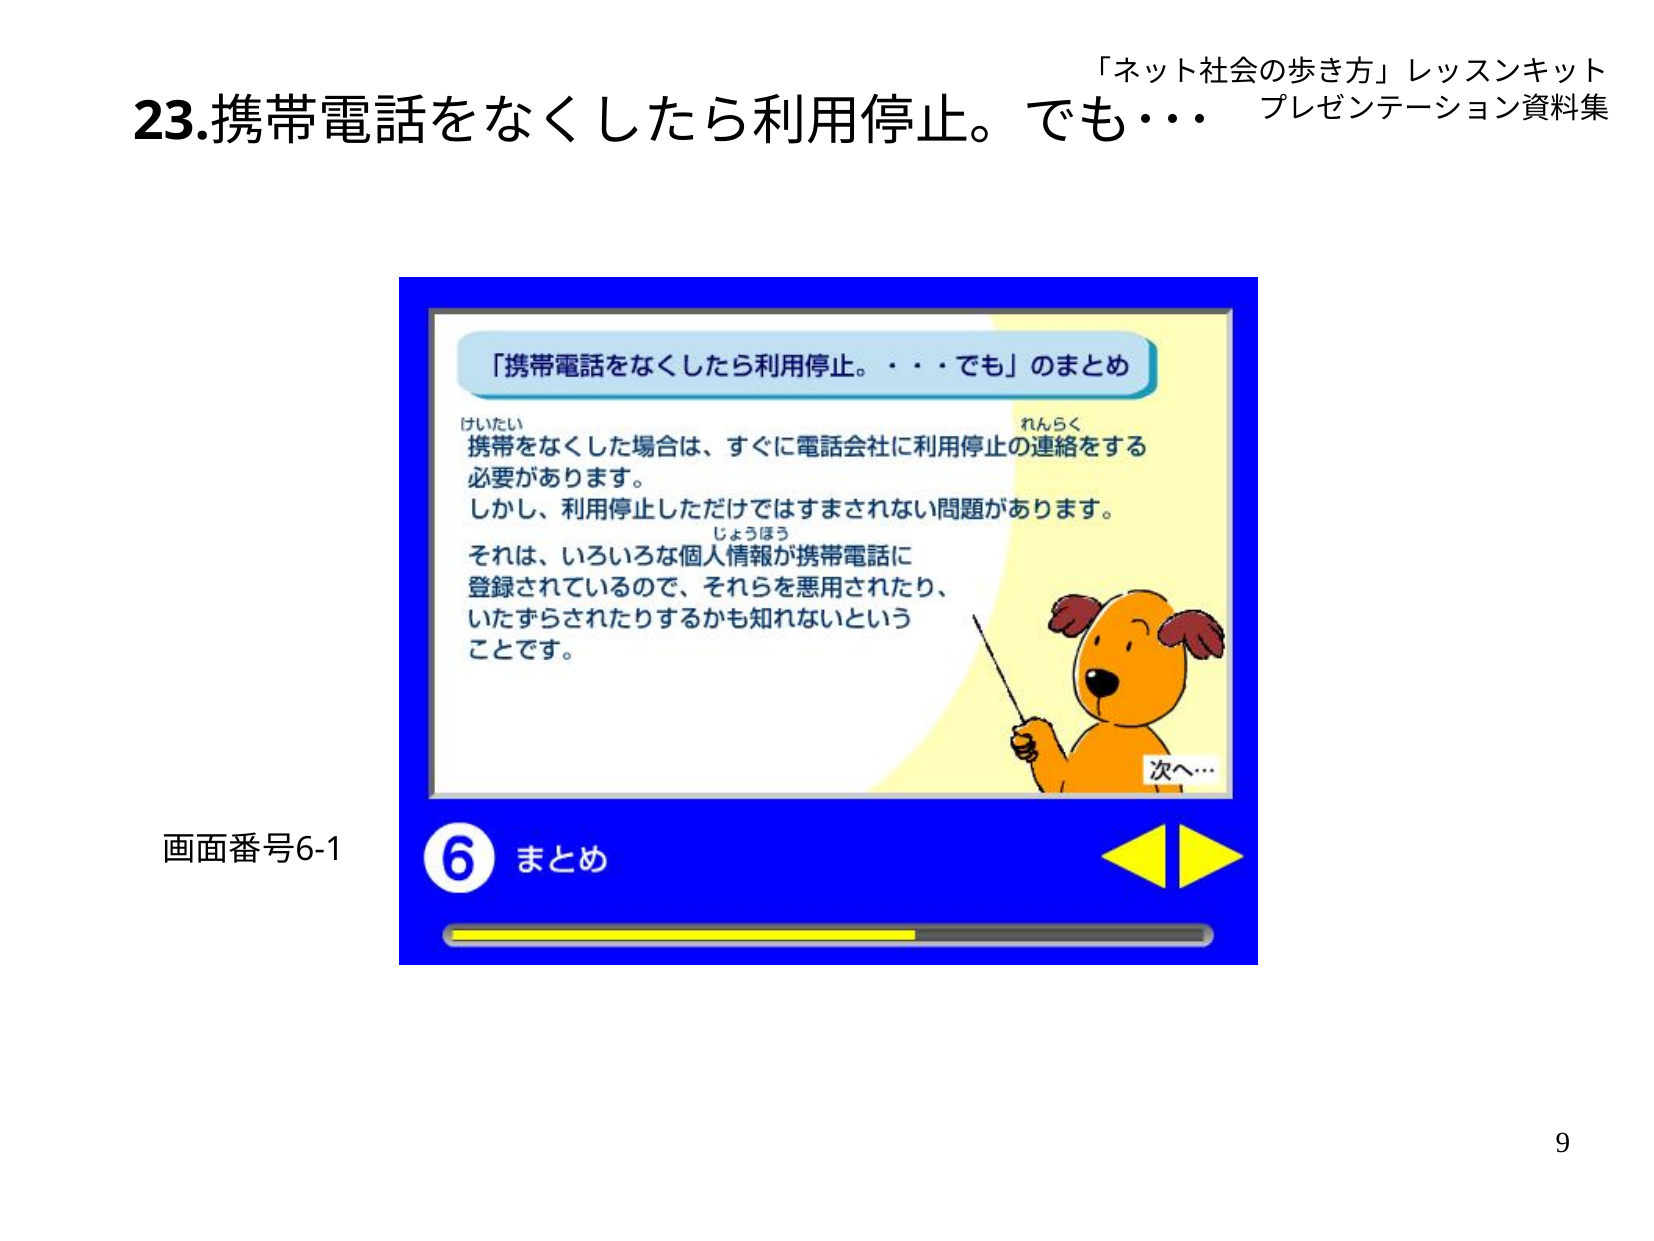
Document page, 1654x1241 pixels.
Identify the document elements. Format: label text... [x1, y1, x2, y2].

text_box 23.携帯電話をなくしたら利用停止。でも･･･ [118, 88, 1270, 158]
text_box 画面番号6-1 [147, 826, 384, 875]
text_box 「ネット社会の歩き方」レッスンキット プレゼンテーション資料集 [1062, 44, 1625, 134]
picture [399, 277, 1258, 965]
